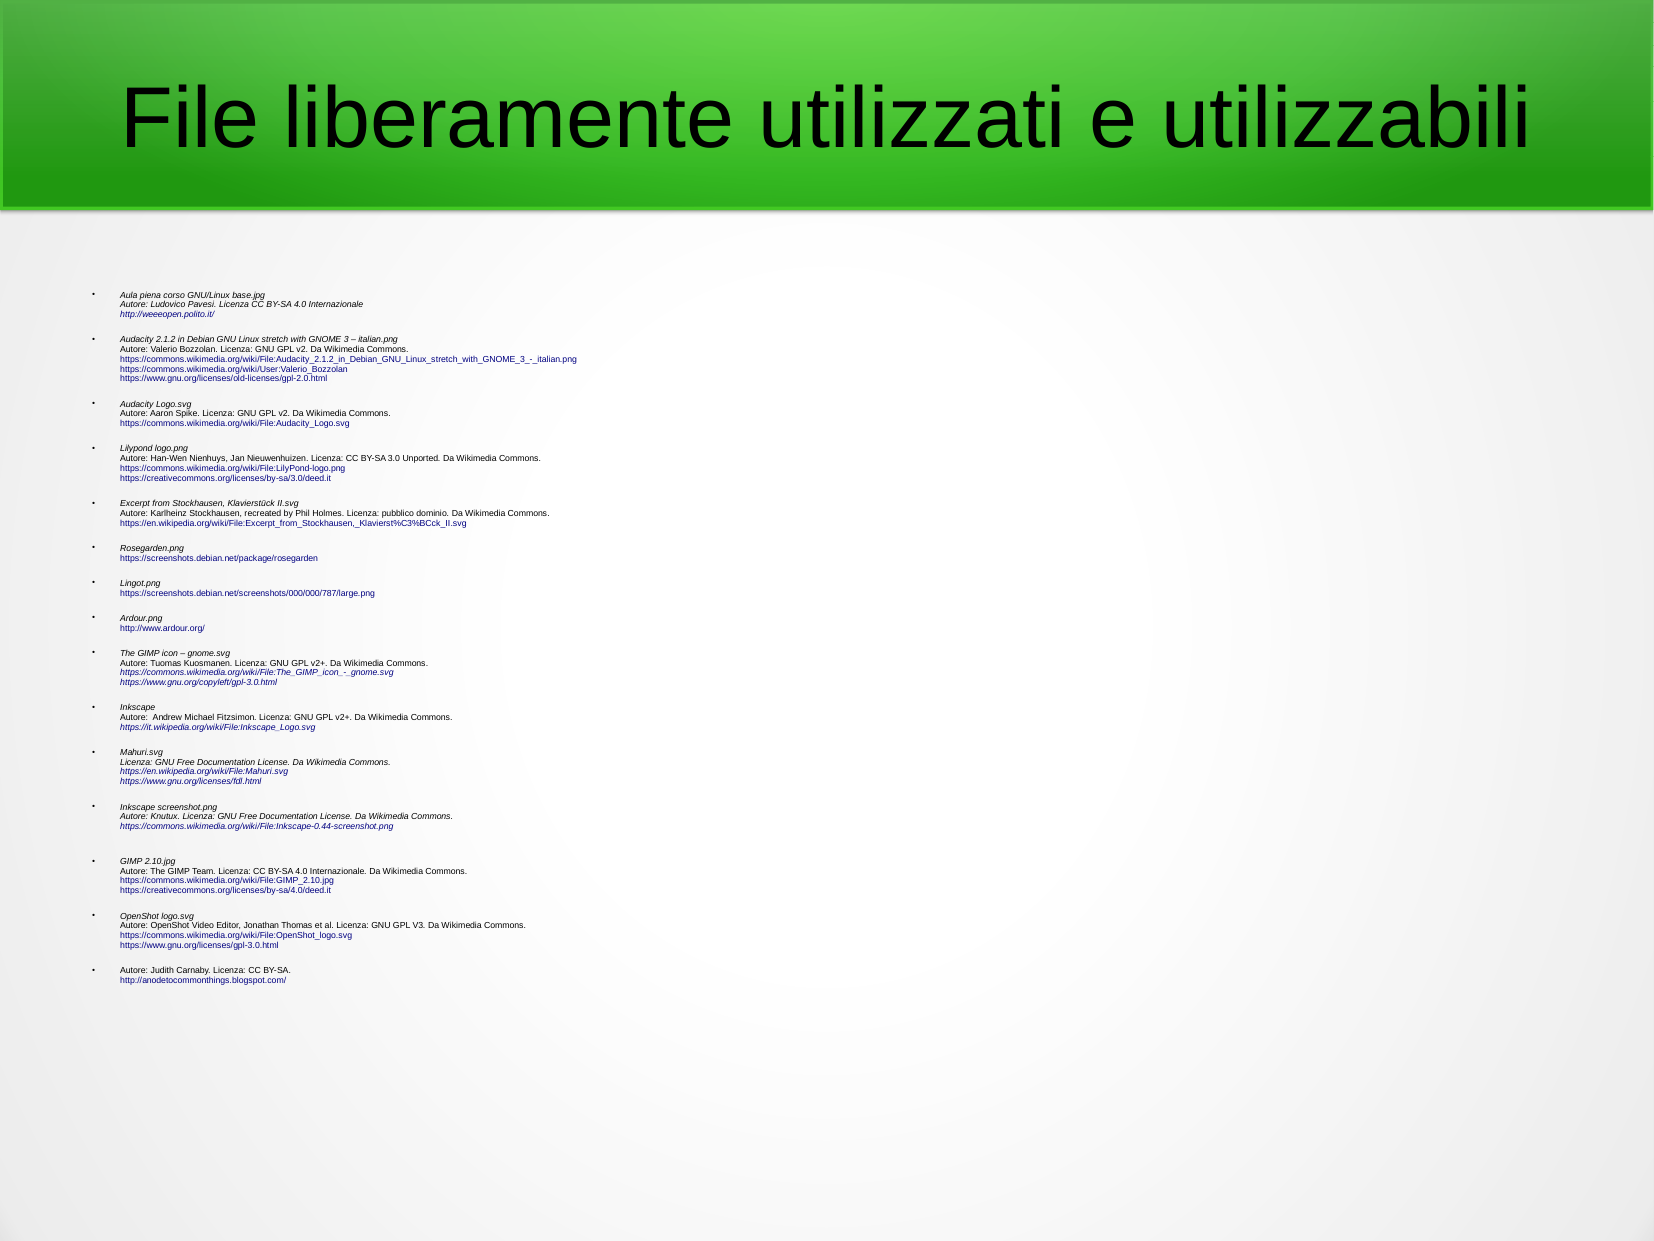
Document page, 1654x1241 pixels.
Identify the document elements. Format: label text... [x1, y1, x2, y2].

title File liberamente utilizzati e utilizzabili [82, 47, 1571, 189]
list Aula piena corso GNU/Linux base.jpg Autore: Ludovico Pavesi. Licenza CC BY-SA 4.0 Internazionale http://weeeopen.polito.it/ Audacity 2.1.2 in Debian GNU Linux stretch with GNOME 3 – italian.png Autore: Valerio Bozzolan. Licenza: GNU GPL v2. Da Wikimedia Commons. https://commons.wikimedia.org/wiki/File:Audacity_2.1.2_in_Debian_GNU_Linux_stretch_with_GNOME_3_-_italian.png https://commons.wikimedia.org/wiki/User:Valerio_Bozzolan https://www.gnu.org/licenses/old-licenses/gpl-2.0.html Audacity Logo.svg Autore: Aaron Spike. Licenza: GNU GPL v2. Da Wikimedia Commons. https://commons.wikimedia.org/wiki/File:Audacity_Logo.svg Lilypond logo.png Autore: Han-Wen Nienhuys, Jan Nieuwenhuizen. Licenza: CC BY-SA 3.0 Unported. Da Wikimedia Commons. https://commons.wikimedia.org/wiki/File:LilyPond-logo.png https://creativecommons.org/licenses/by-sa/3.0/deed.it Excerpt from Stockhausen, Klavierstück II.svg Autore: Karlheinz Stockhausen, recreated by Phil Holmes. Licenza: pubblico dominio. Da Wikimedia Commons. https://en.wikipedia.org/wiki/File:Excerpt_from_Stockhausen,_Klavierst%C3%BCck_II.svg Rosegarden.png https://screenshots.debian.net/package/rosegarden Lingot.png https://screenshots.debian.net/screenshots/000/000/787/large.png Ardour.png http://www.ardour.org/ The GIMP icon – gnome.svg Autore: Tuomas Kuosmanen. Licenza: GNU GPL v2+. Da Wikimedia Commons. https://commons.wikimedia.org/wiki/File:The_GIMP_icon_-_gnome.svg https://www.gnu.org/copyleft/gpl-3.0.html Inkscape Autore: Andrew Michael Fitzsimon. Licenza: GNU GPL v2+. Da Wikimedia Commons. https://it.wikipedia.org/wiki/File:Inkscape_Logo.svg Mahuri.svg Licenza: GNU Free Documentation License. Da Wikimedia Commons. https://en.wikipedia.org/wiki/File:Mahuri.svg https://www.gnu.org/licenses/fdl.html Inkscape screenshot.png Autore: Knutux. Licenza: GNU Free Documentation License. Da Wikimedia Commons. https://commons.wikimedia.org/wiki/File:Inkscape-0.44-screenshot.png GIMP 2.10.jpg Autore: The GIMP Team. Licenza: CC BY-SA 4.0 Internazionale. Da Wikimedia Commons. https://commons.wikimedia.org/wiki/File:GIMP_2.10.jpg https://creativecommons.org/licenses/by-sa/4.0/deed.it OpenShot logo.svg Autore: OpenShot Video Editor, Jonathan Thomas et al. Licenza: GNU GPL V3. Da Wikimedia Commons. https://commons.wikimedia.org/wiki/File:OpenShot_logo.svg https://www.gnu.org/licenses/gpl-3.0.html Autore: Judith Carnaby. Licenza: CC BY-SA. http://anodetocommonthings.blogspot.com/ [82, 290, 1571, 1010]
